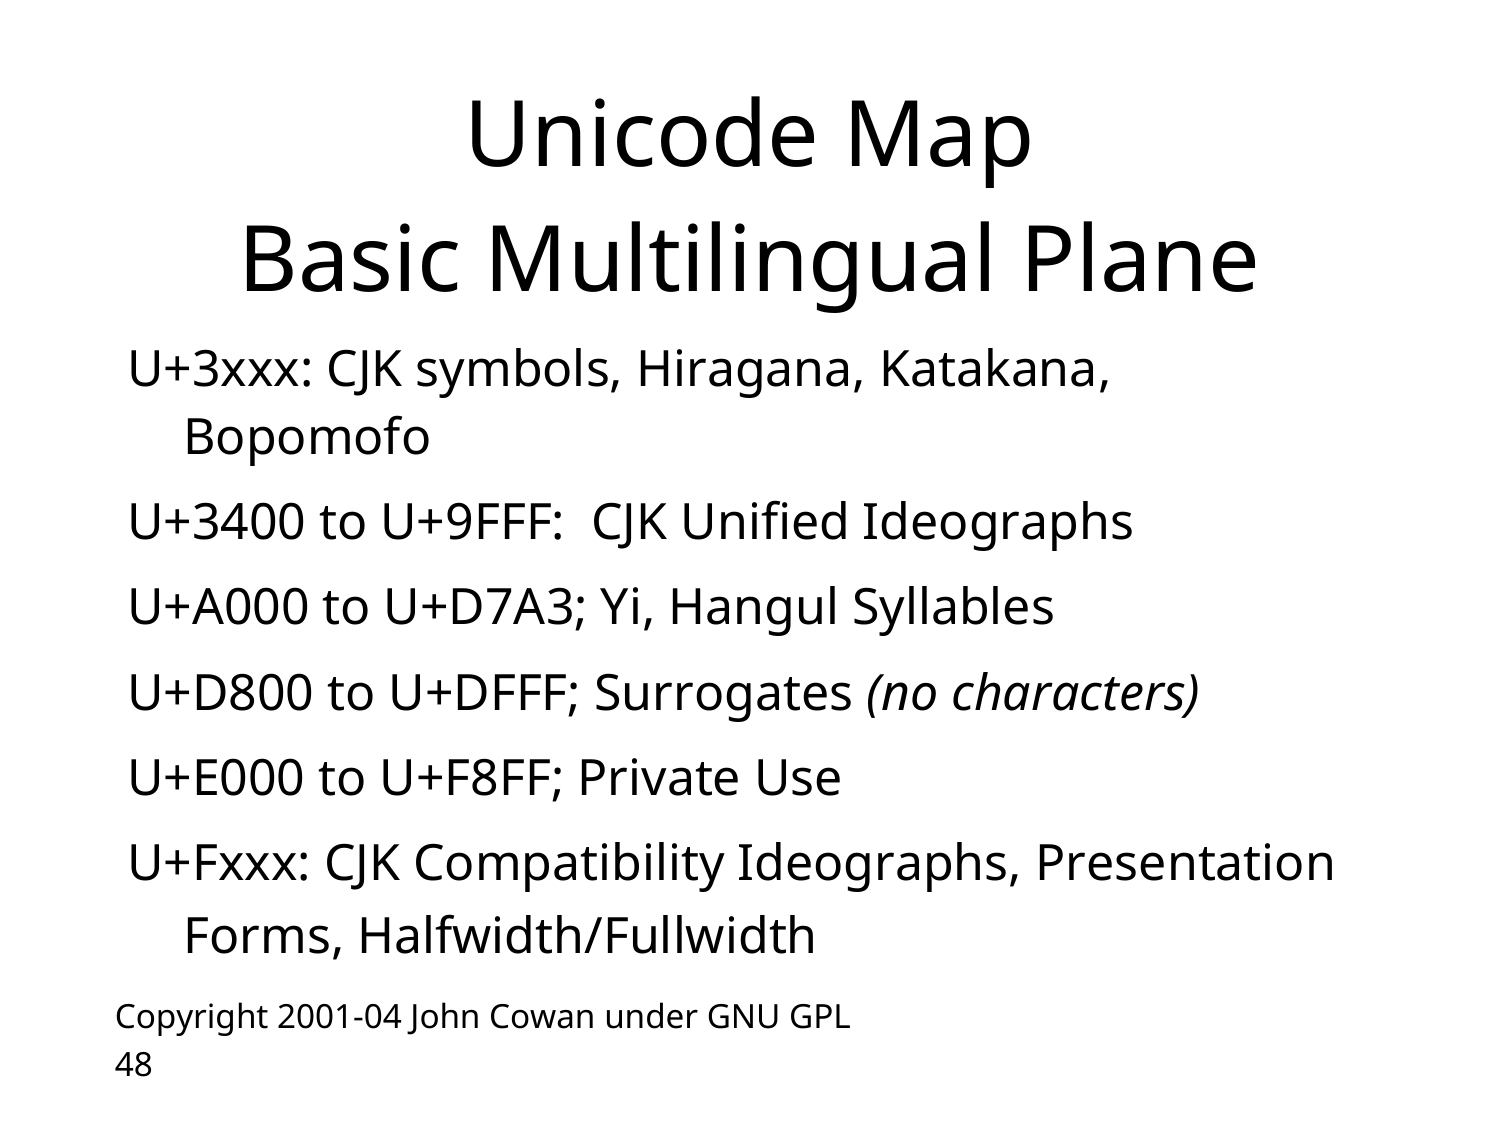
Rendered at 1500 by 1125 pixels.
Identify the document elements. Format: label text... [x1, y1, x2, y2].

list U+3xxx: CJK symbols, Hiragana, Katakana, Bopomofo U+3400 to U+9FFF: CJK Unified Ideographs U+A000 to U+D7A3; Yi, Hangul Syllables U+D800 to U+DFFF; Surrogates (no characters) U+E000 to U+F8FF; Private Use U+Fxxx: CJK Compatibility Ideographs, Presentation Forms, Halfwidth/Fullwidth [112, 324, 1388, 1000]
title Unicode Map Basic Multilingual Plane [112, 79, 1388, 308]
